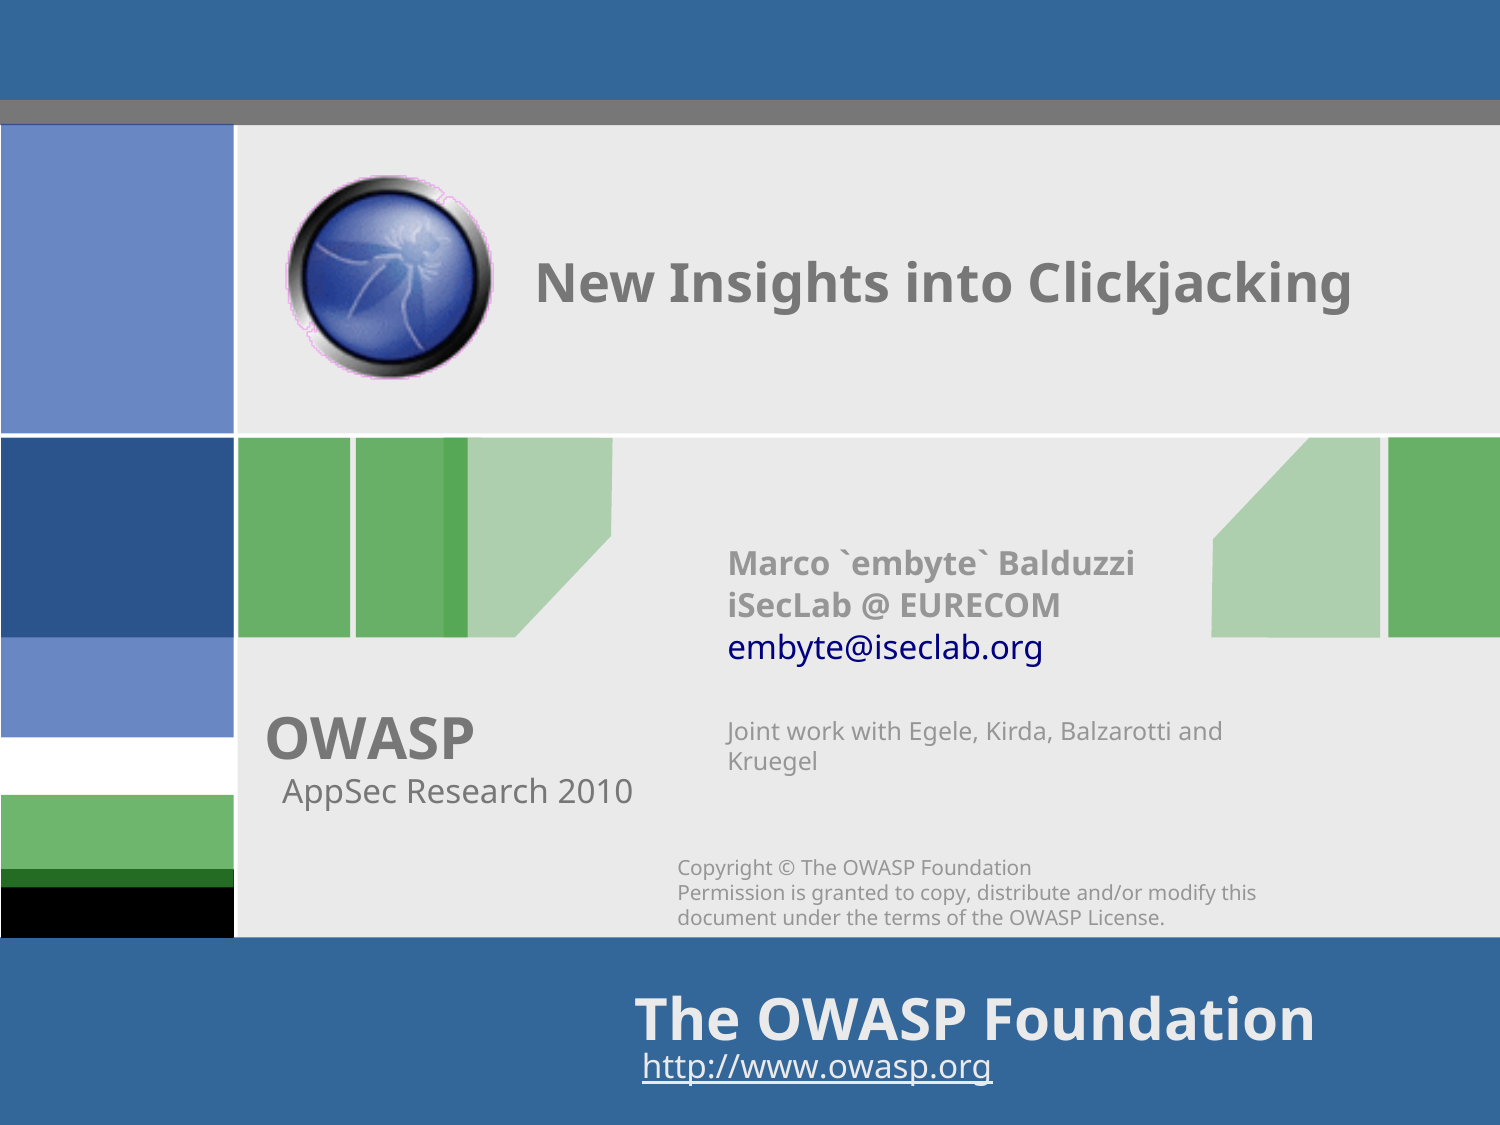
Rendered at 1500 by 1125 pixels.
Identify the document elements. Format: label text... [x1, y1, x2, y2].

text_box AppSec Research 2010 [267, 762, 650, 818]
picture [275, 174, 501, 382]
subtitle Marco `embyte` Balduzzi iSecLab @ EURECOM embyte@iseclab.org Joint work with Egele, Kirda, Balzarotti and Kruegel [712, 534, 1326, 765]
title New Insights into Clickjacking [519, 124, 1483, 438]
